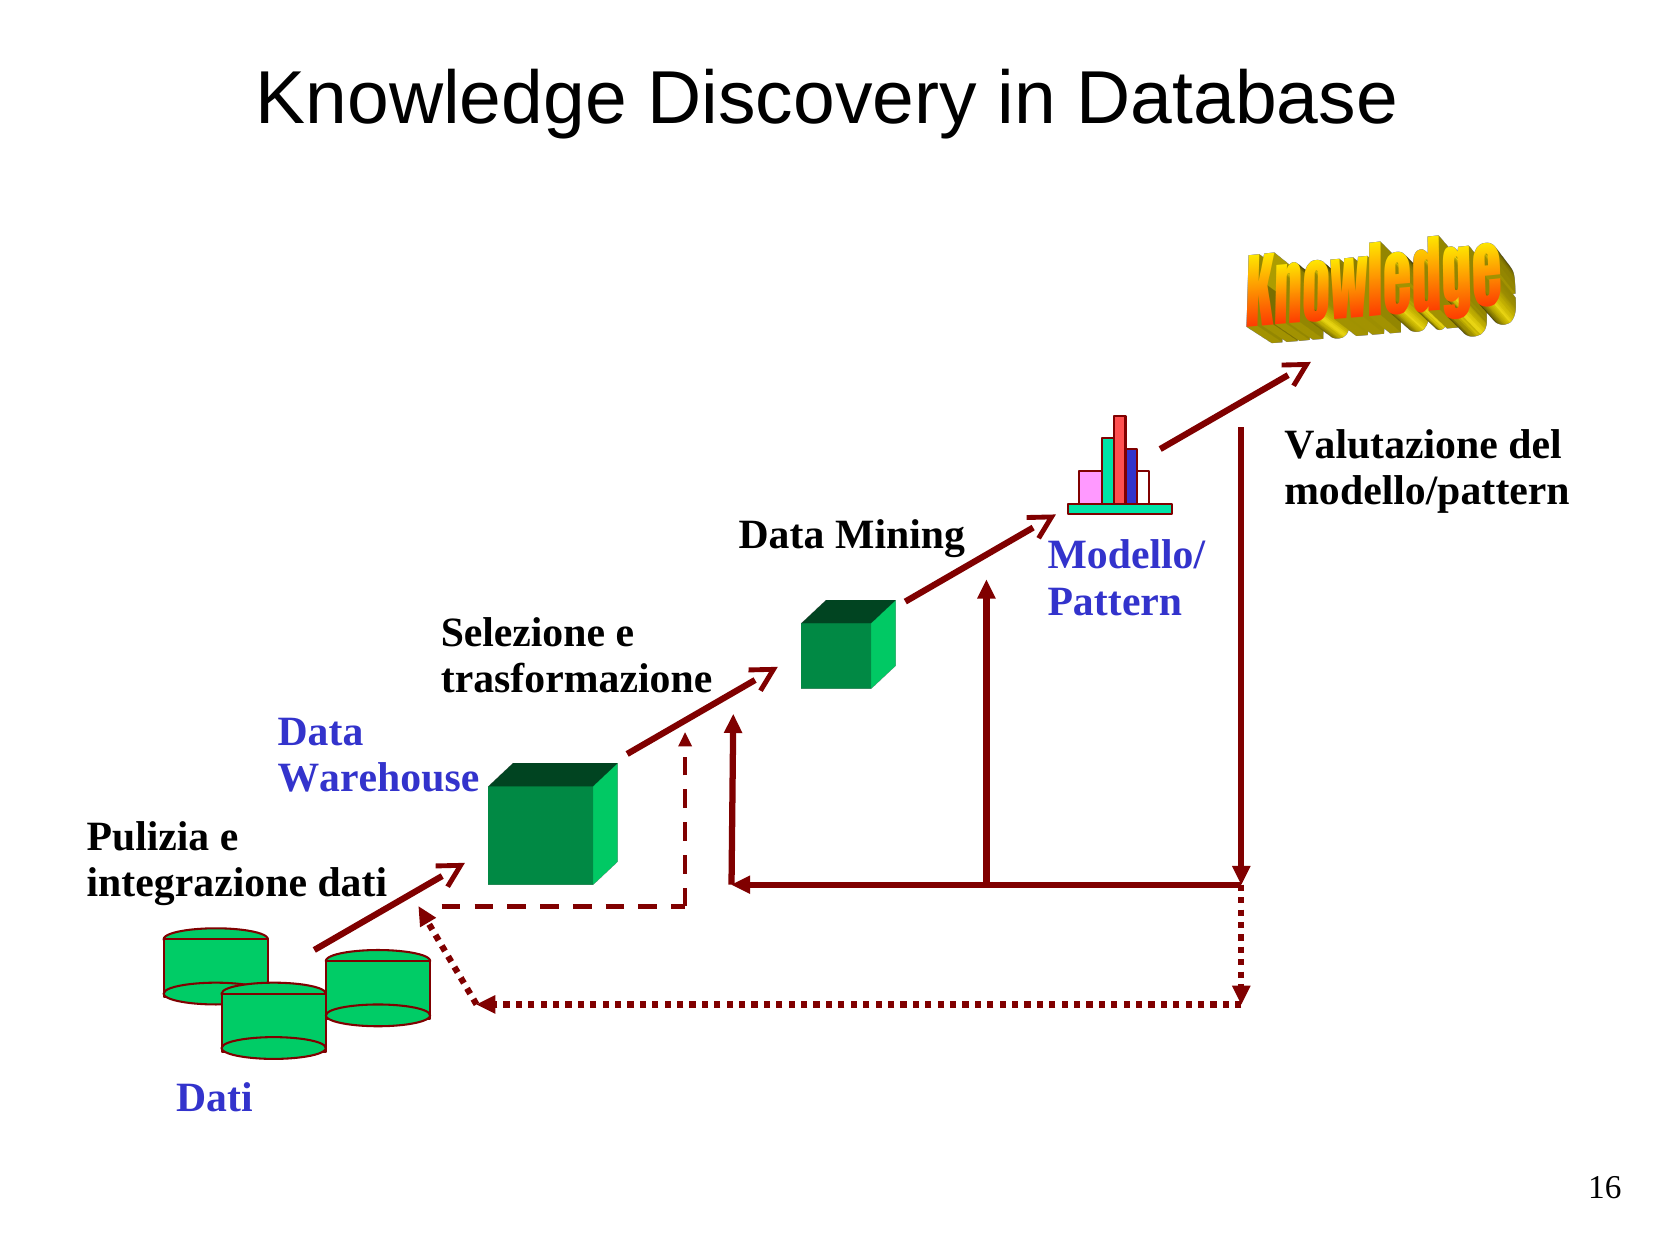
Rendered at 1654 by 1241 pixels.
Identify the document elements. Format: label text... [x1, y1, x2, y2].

text_box [1113, 416, 1172, 504]
text_box Valutazione del modello/pattern [1269, 413, 1595, 532]
text_box Pulizia e integrazione dati [71, 805, 366, 891]
text_box Data Warehouse [252, 691, 505, 818]
text_box [1067, 470, 1172, 515]
text_box Modello/ Pattern [1032, 523, 1253, 649]
text_box Data Mining [723, 503, 1015, 561]
title Knowledge Discovery in Database [37, 30, 1617, 166]
text_box [163, 928, 431, 1059]
text_box Dati [161, 1066, 295, 1138]
text_box Selezione e trasformazione [426, 601, 731, 681]
